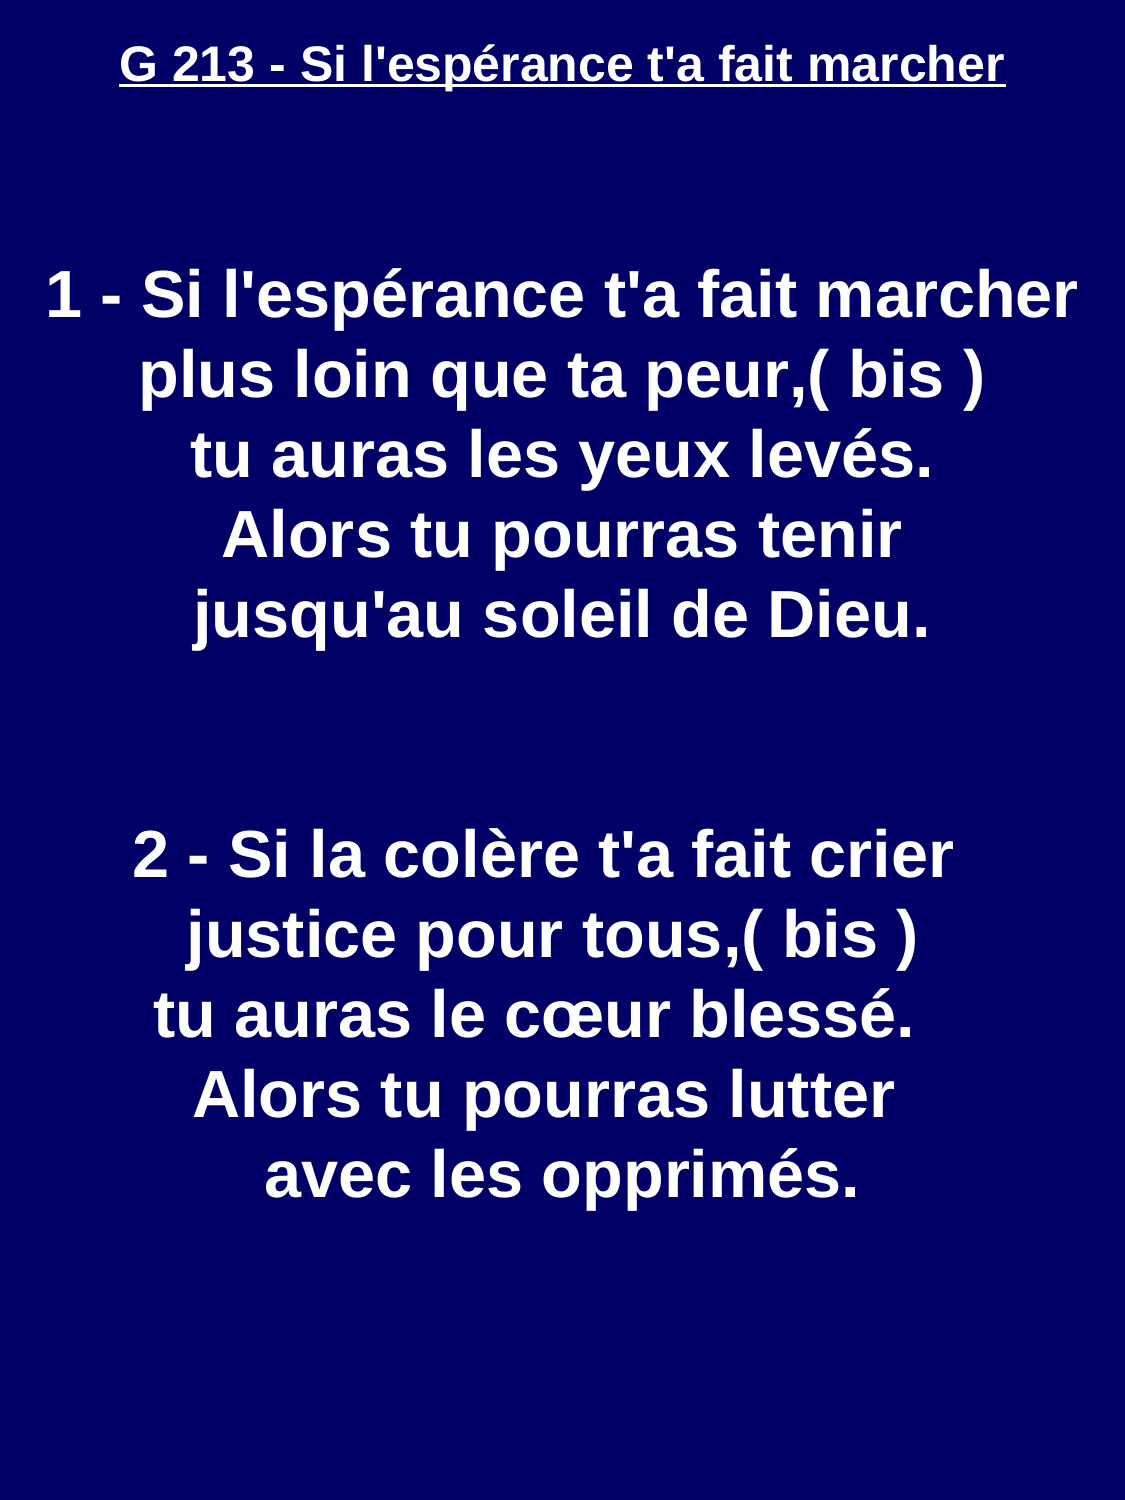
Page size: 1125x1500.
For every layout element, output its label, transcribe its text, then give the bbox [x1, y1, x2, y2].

text_box G 213 - Si l'espérance t'a fait marcher 1 - Si l'espérance t'a fait marcher plus loin que ta peur,( bis ) tu auras les yeux levés. Alors tu pourras tenir jusqu'au soleil de Dieu. 2 - Si la colère t'a fait crier justice pour tous,( bis ) tu auras le cœur blessé. Alors tu pourras lutter avec les opprimés. [0, 23, 1125, 1219]
